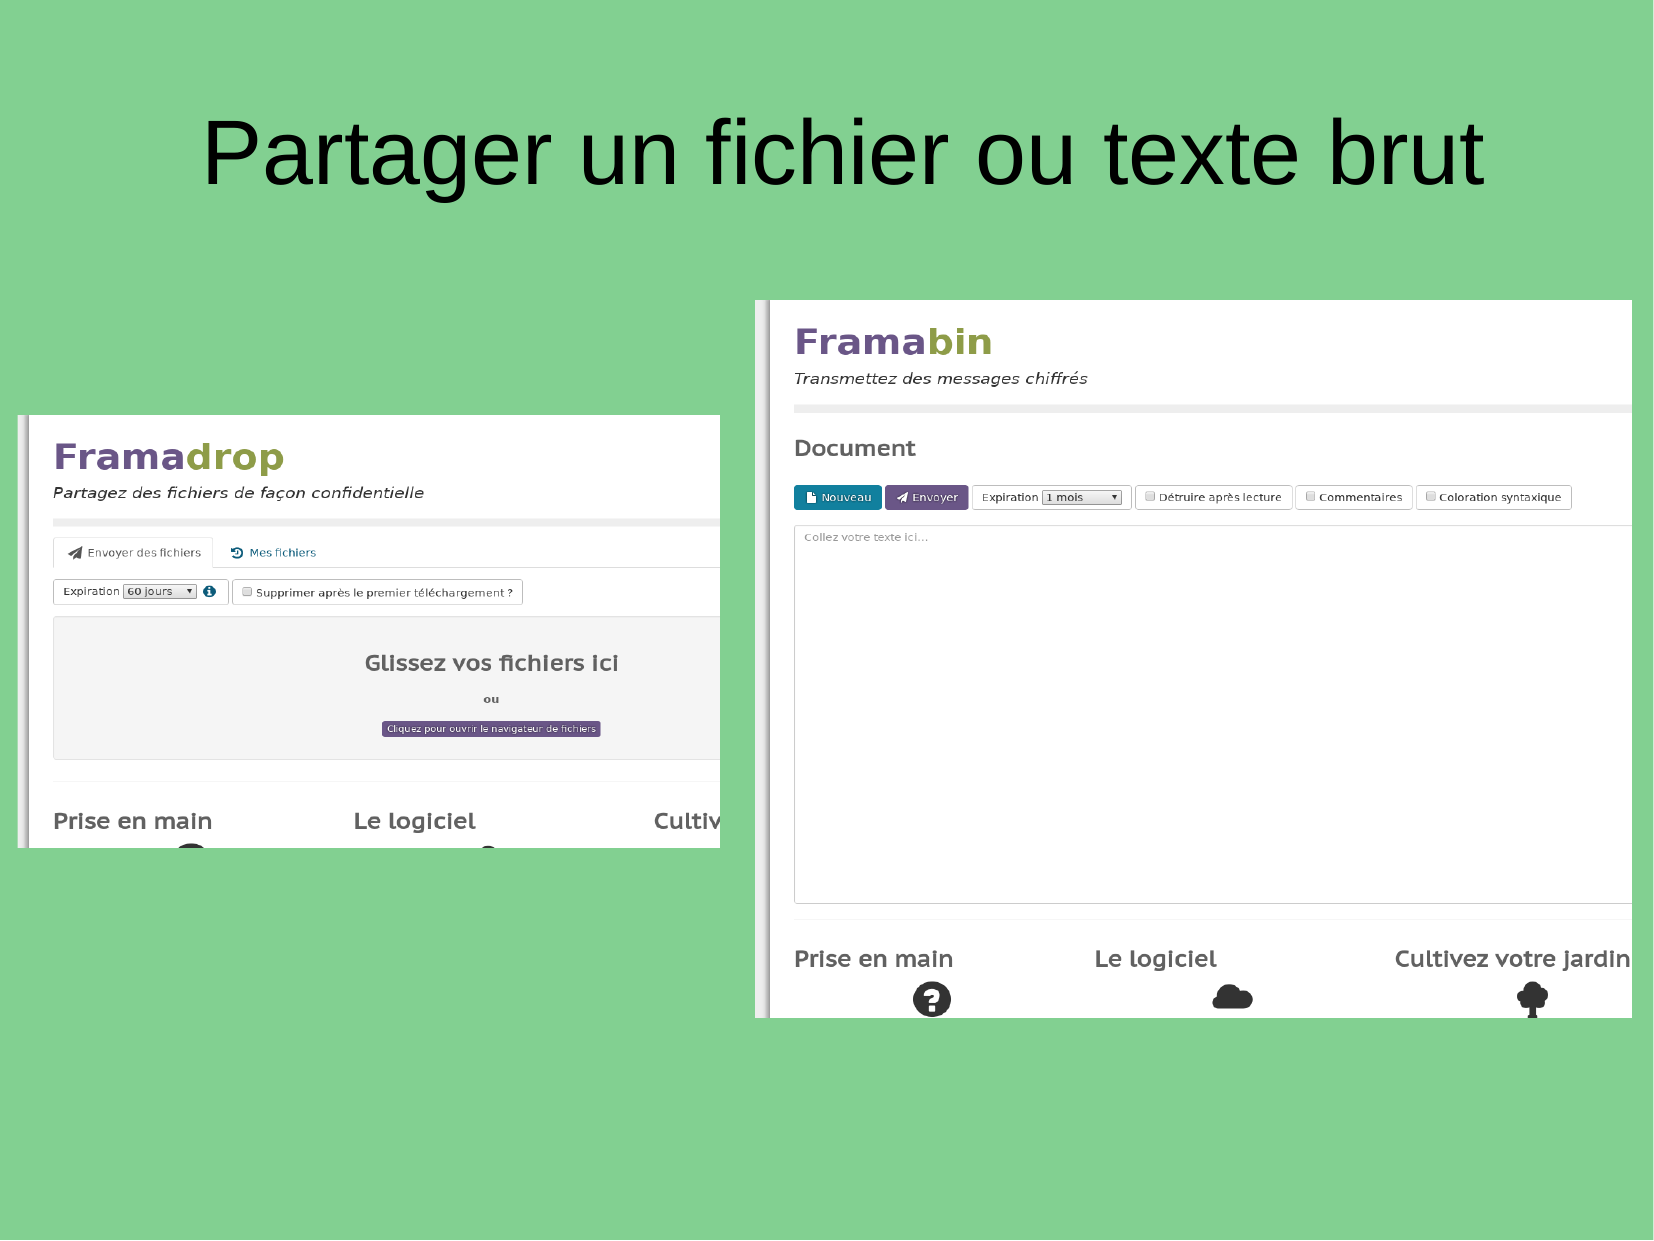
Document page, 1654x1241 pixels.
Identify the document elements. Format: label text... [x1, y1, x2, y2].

title Partager un fichier ou texte brut [82, 49, 1571, 257]
picture [17, 415, 721, 848]
picture [755, 300, 1632, 1018]
